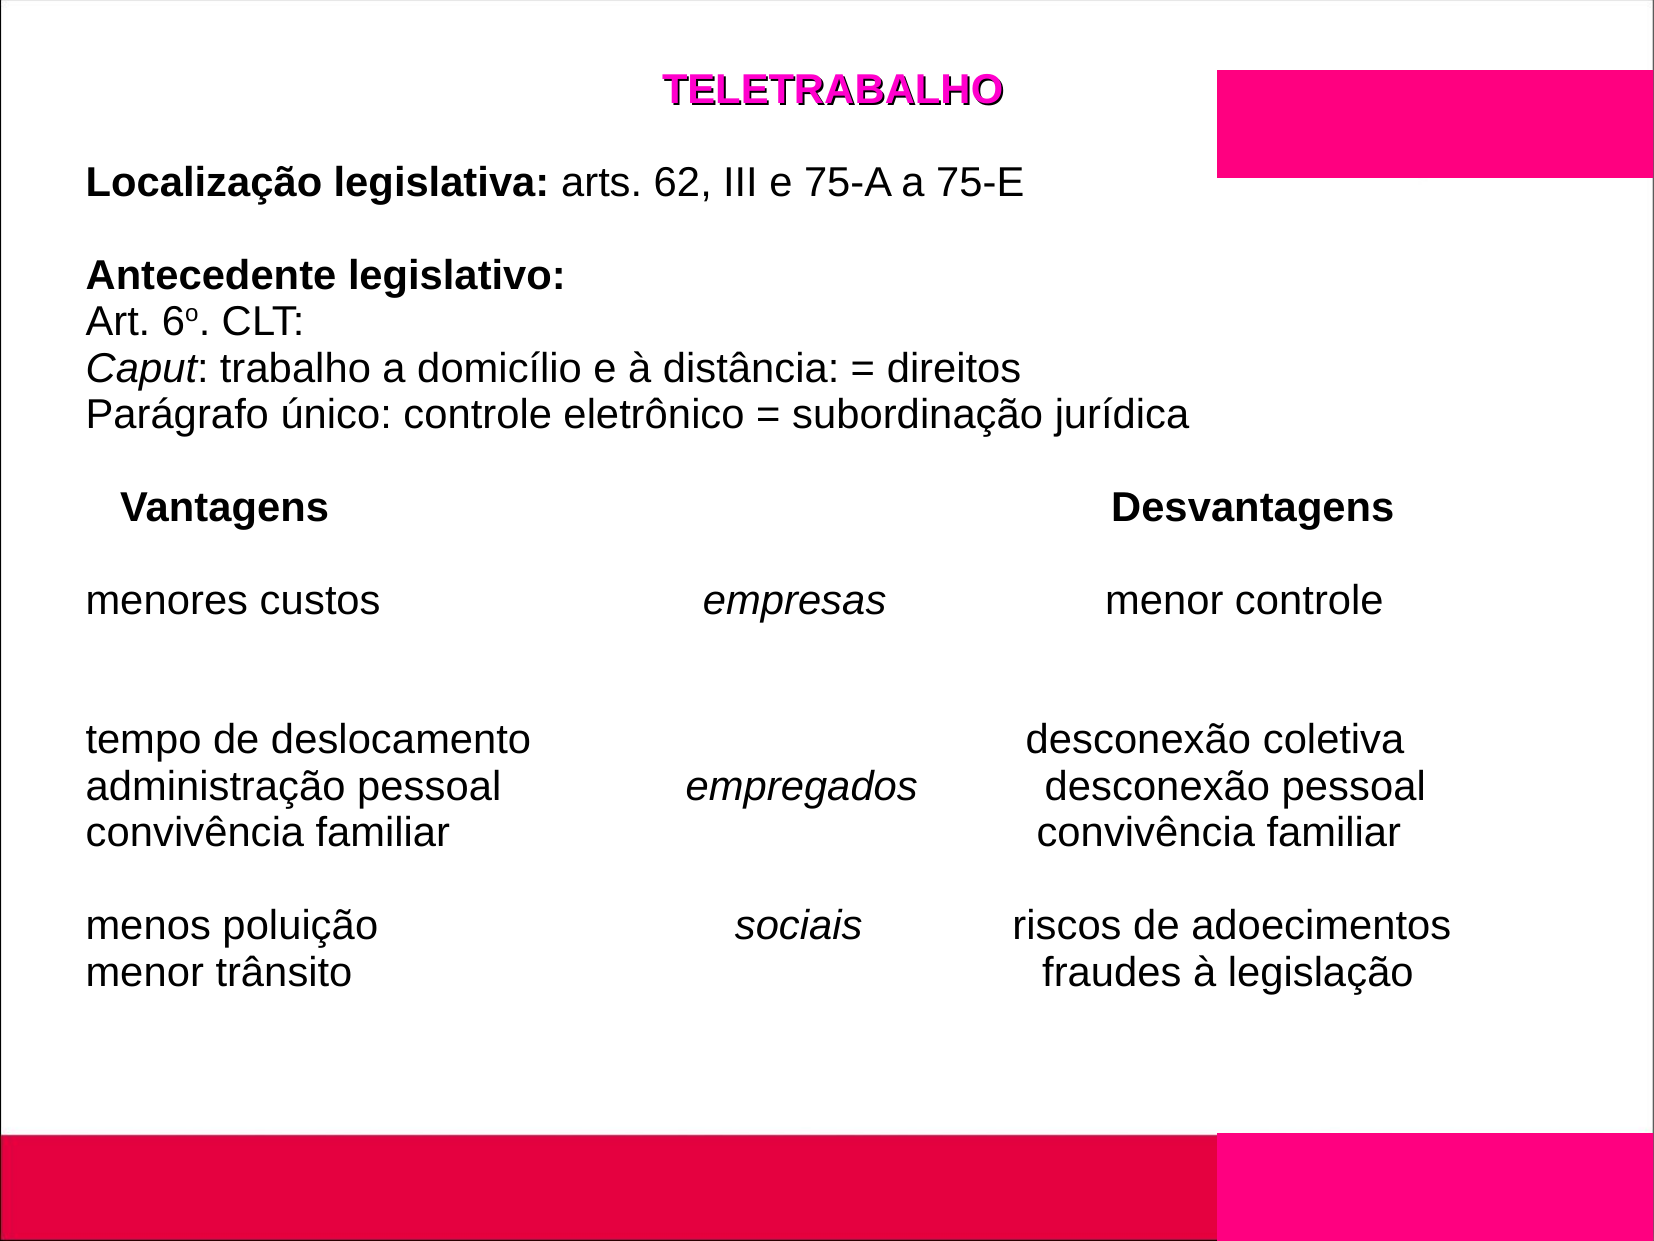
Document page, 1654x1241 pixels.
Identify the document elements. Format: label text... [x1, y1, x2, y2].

text_box TELETRABALHO Localização legislativa: arts. 62, III e 75-A a 75-E Antecedente legislativo: Art. 6o. CLT: Caput: trabalho a domicílio e à distância: = direitos Parágrafo único: controle eletrônico = subordinação jurídica Vantagens Desvantagens menores custos empresas menor controle tempo de deslocamento desconexão coletiva administração pessoal empregados desconexão pessoal convivência familiar convivência familiar menos poluição sociais riscos de adoecimentos menor trânsito fraudes à legislação [70, 58, 1595, 1111]
picture [0, 0, 1654, 1241]
